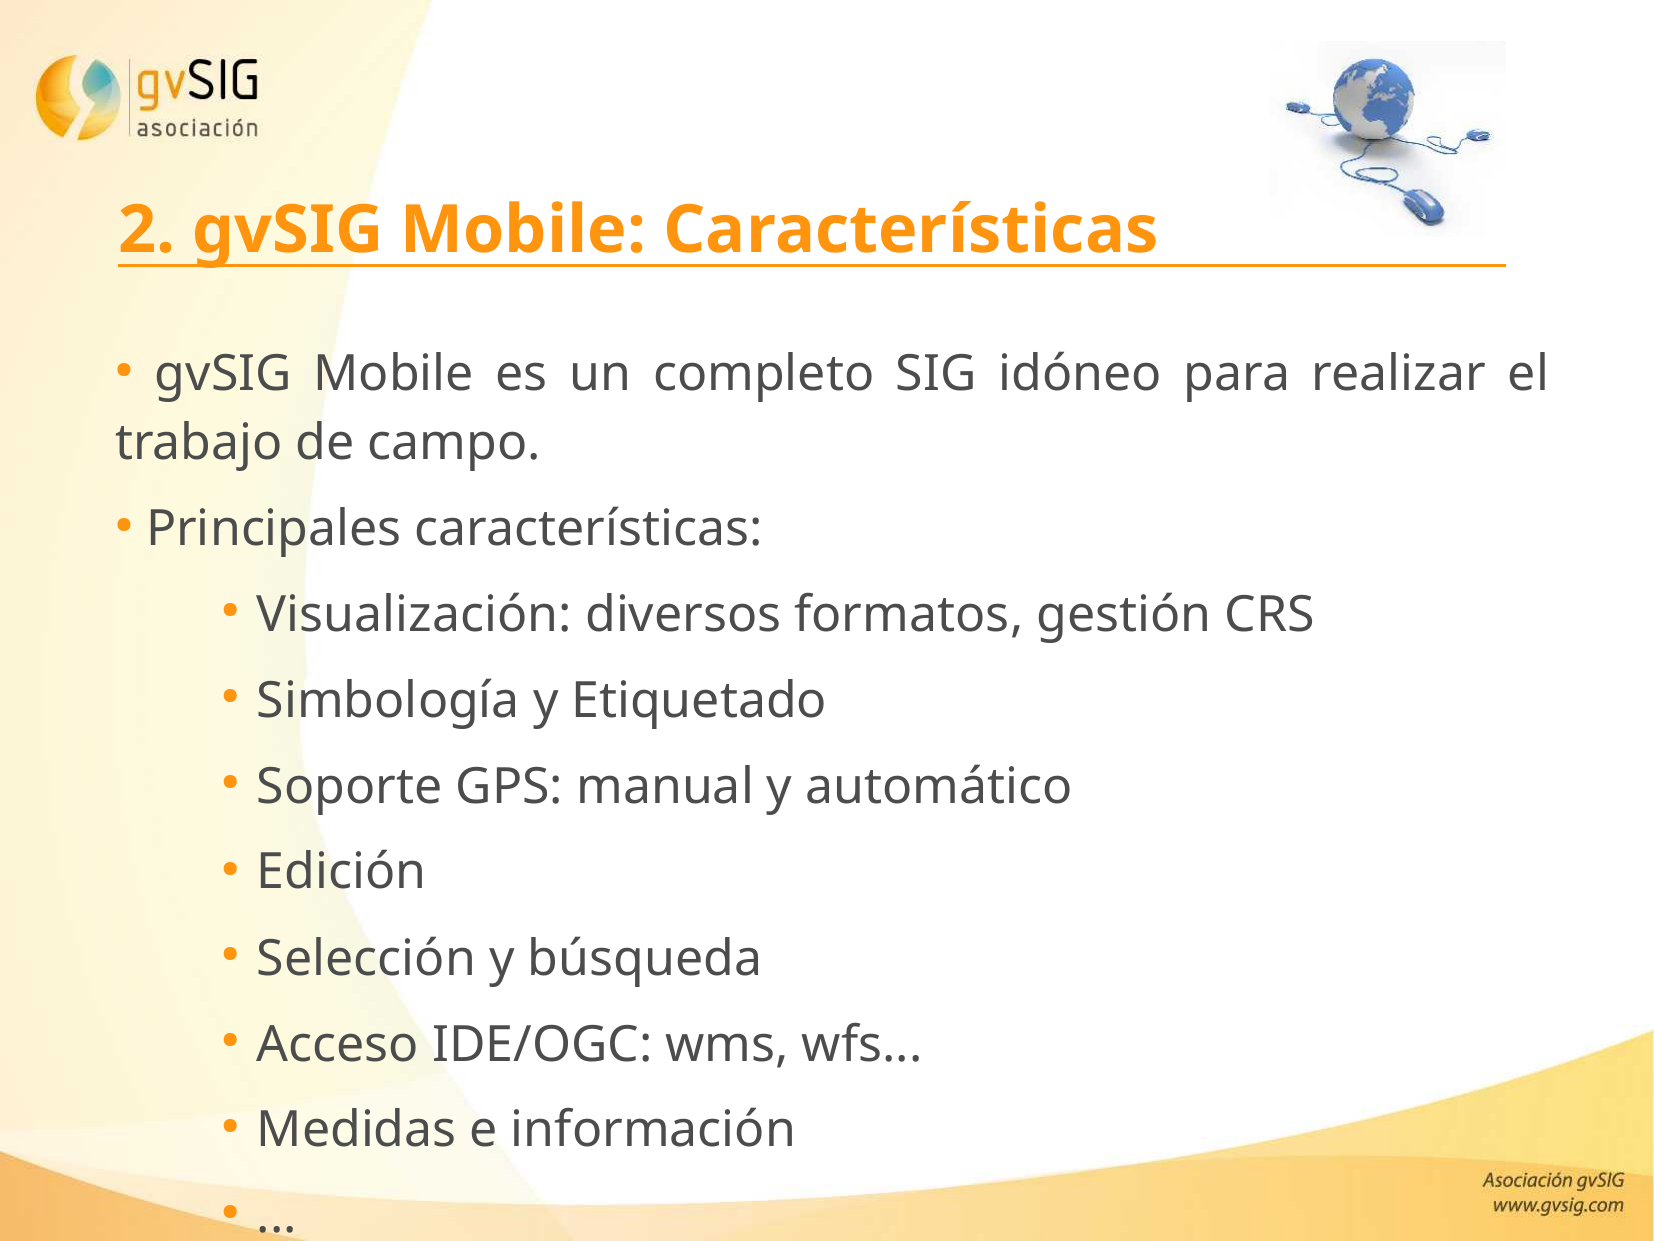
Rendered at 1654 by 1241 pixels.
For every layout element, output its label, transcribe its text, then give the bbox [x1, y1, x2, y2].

picture [0, 0, 1654, 1241]
title 2. gvSIG Mobile: Características [118, 177, 1607, 276]
text_box gvSIG Mobile es un completo SIG idóneo para realizar el trabajo de campo. Principales características: Visualización: diversos formatos, gestión CRS Simbología y Etiquetado Soporte GPS: manual y automático Edición Selección y búsqueda Acceso IDE/OGC: wms, wfs... Medidas e información ... [100, 329, 1565, 1145]
